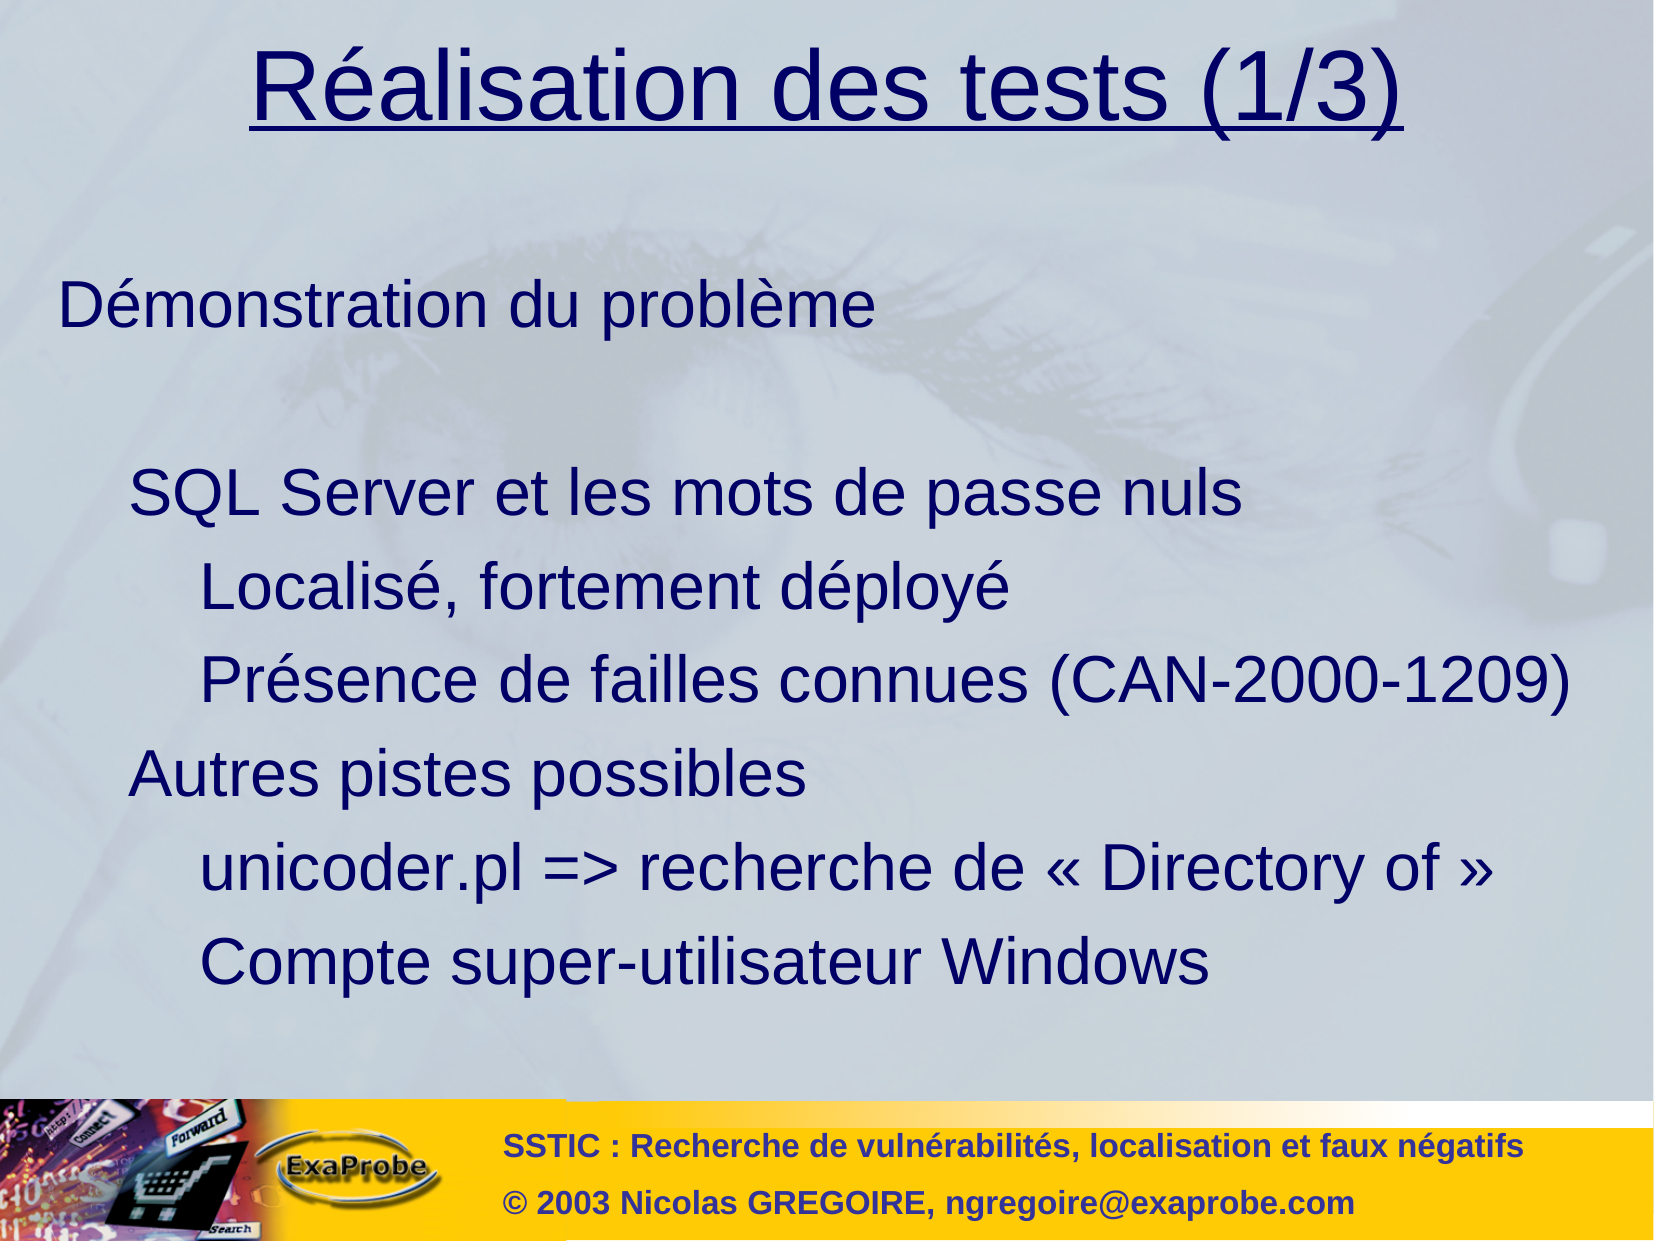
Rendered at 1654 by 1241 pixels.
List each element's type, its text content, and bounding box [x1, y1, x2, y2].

subtitle Démonstration du problème SQL Server et les mots de passe nuls Localisé, fortement déployé Présence de failles connues (CAN-2000-1209) Autres pistes possibles unicoder.pl => recherche de « Directory of » Compte super-utilisateur Windows [39, 222, 1623, 1041]
title Réalisation des tests (1/3) [0, 0, 1654, 167]
